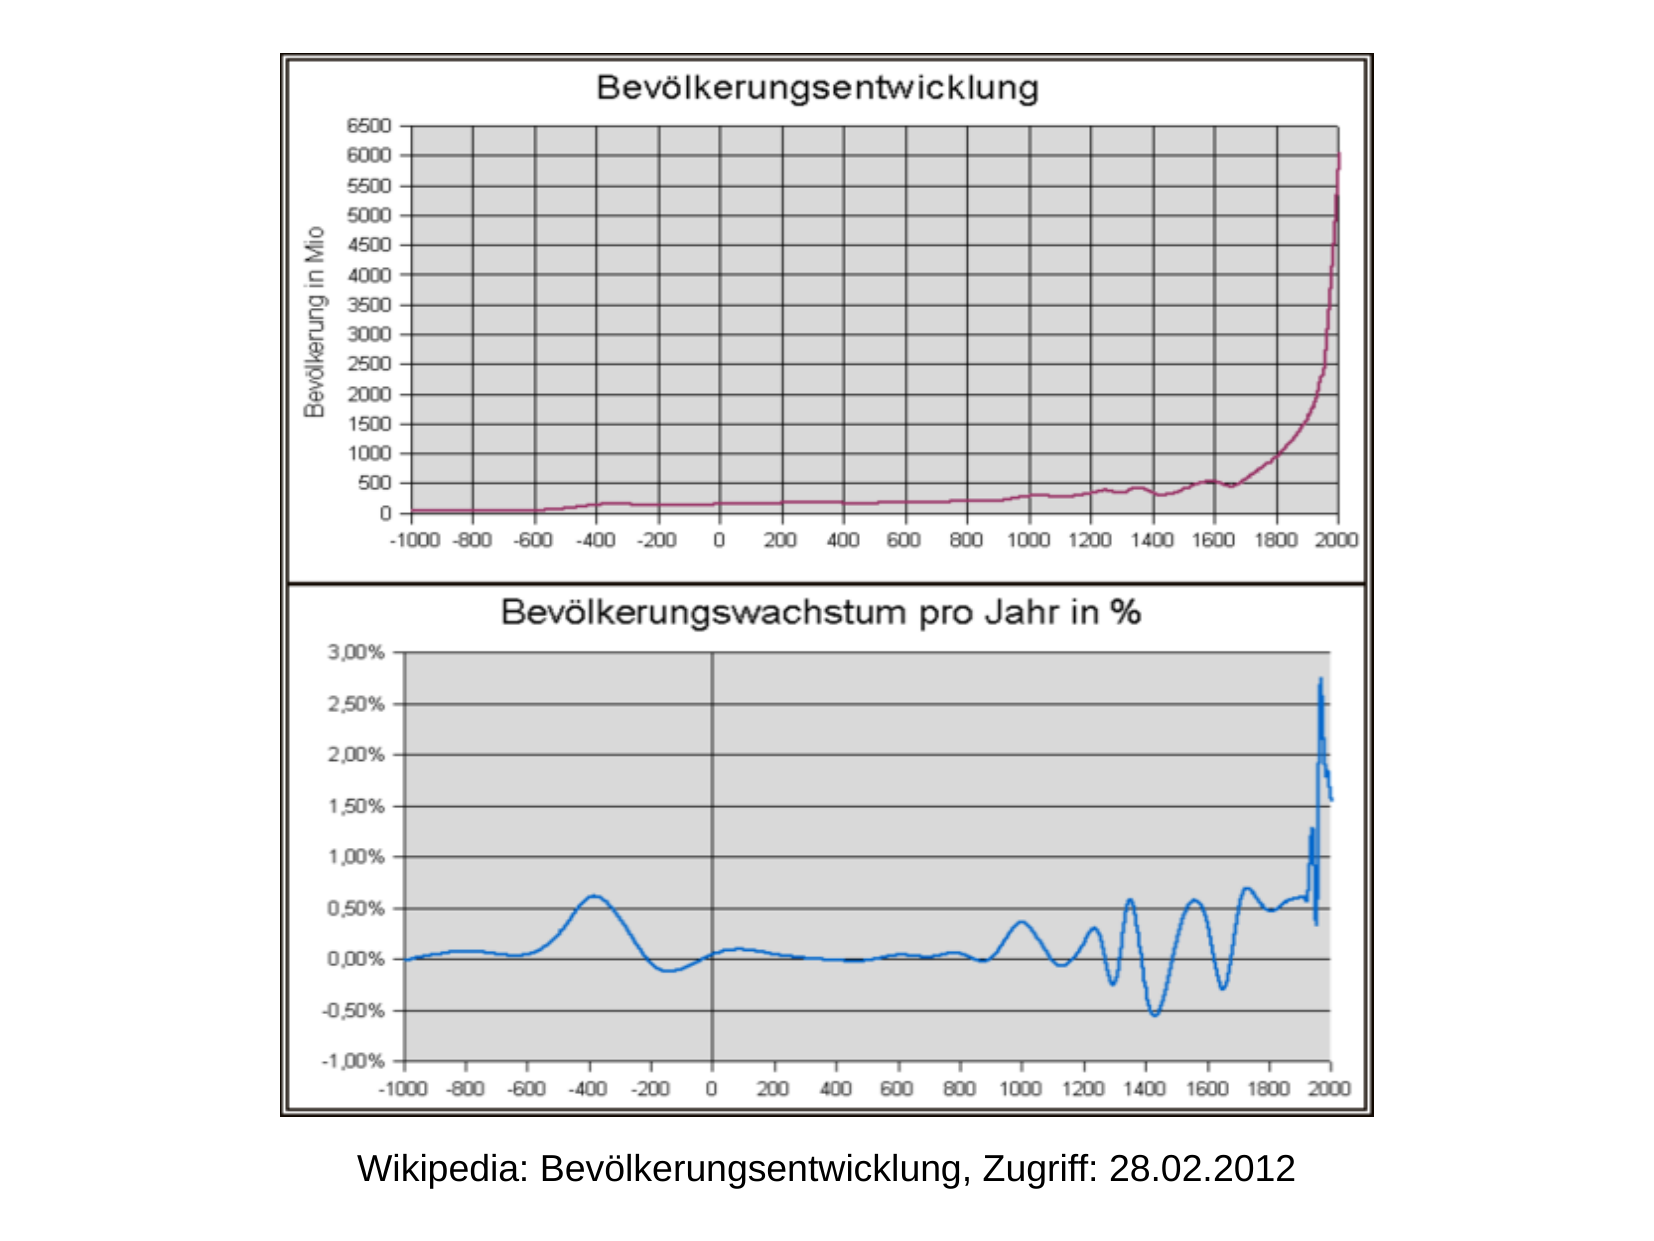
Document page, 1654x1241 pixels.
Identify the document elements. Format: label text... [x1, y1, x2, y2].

picture [280, 53, 1374, 1117]
text_box Wikipedia: Bevölkerungsentwicklung, Zugriff: 28.02.2012 [342, 1139, 1312, 1197]
